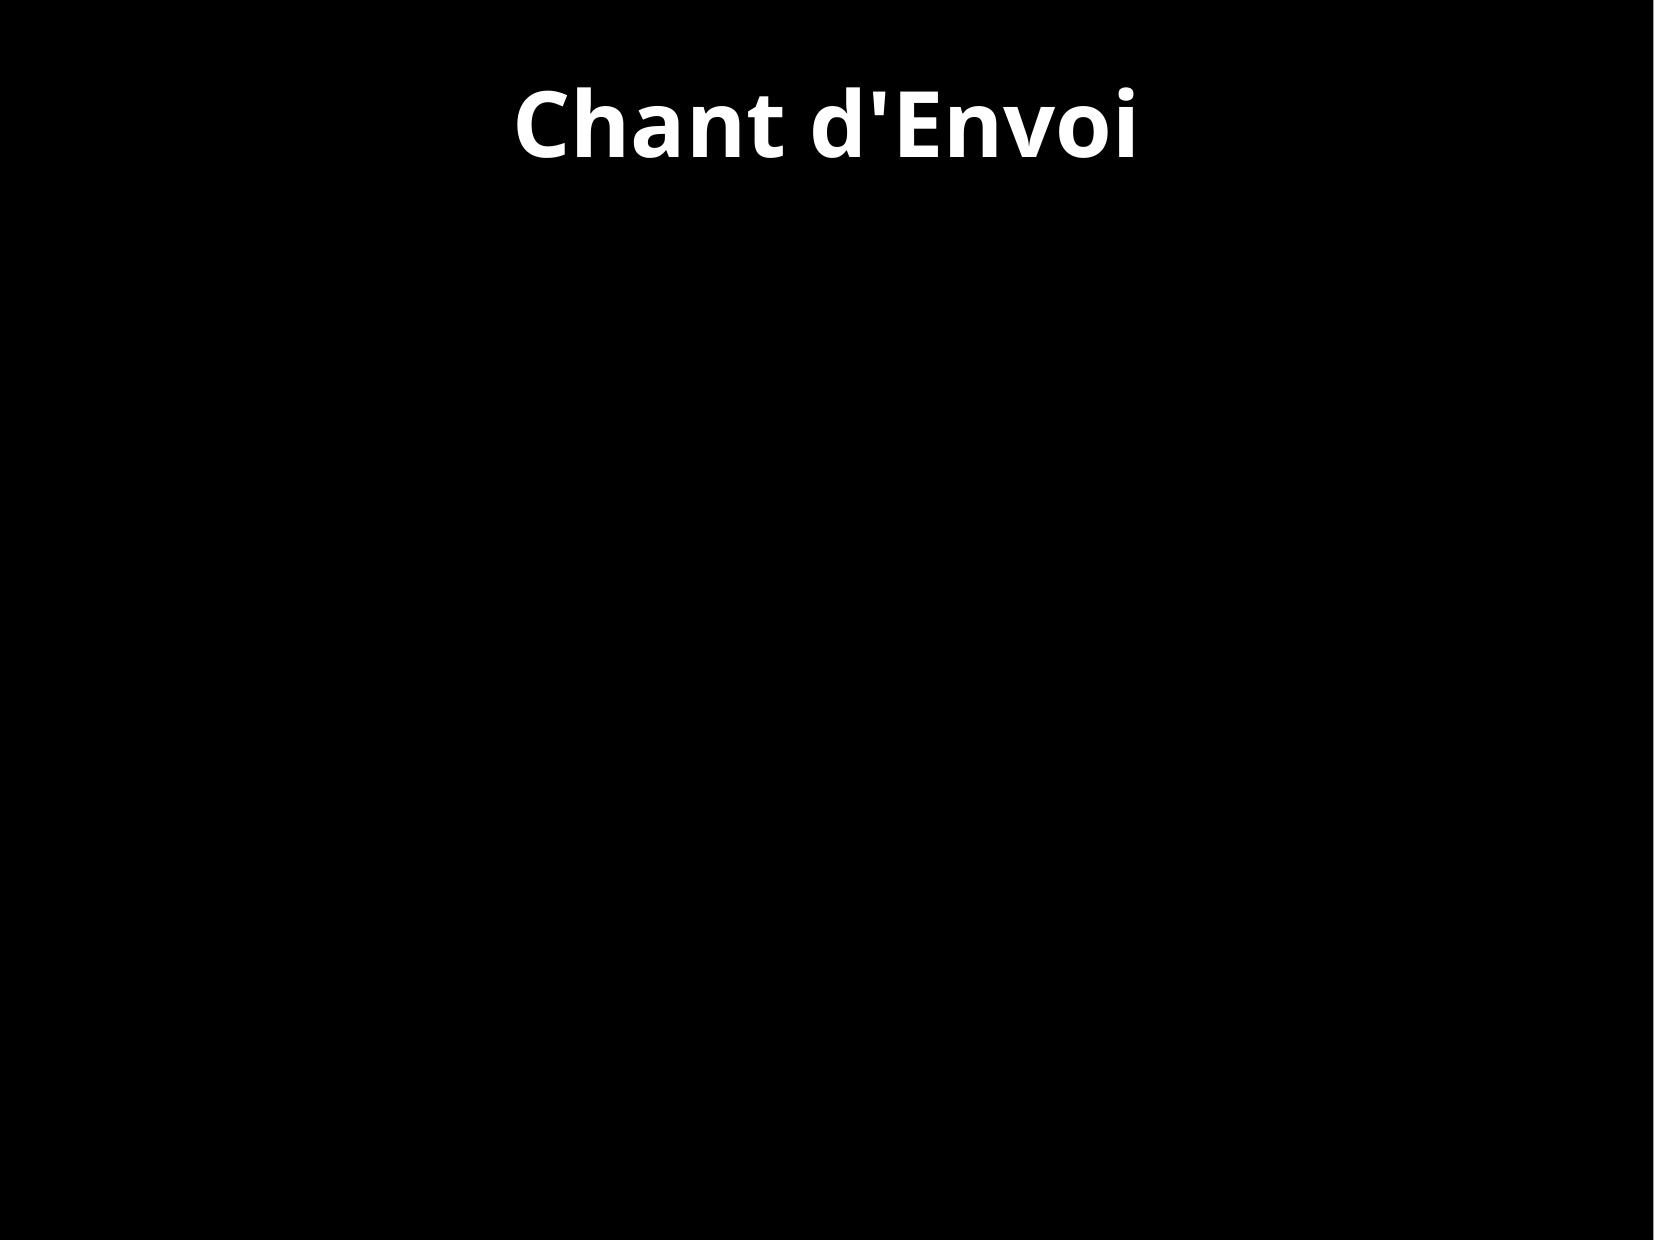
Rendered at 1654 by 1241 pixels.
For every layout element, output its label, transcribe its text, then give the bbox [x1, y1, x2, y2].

list Chant d'Envoi [82, 59, 1571, 1109]
